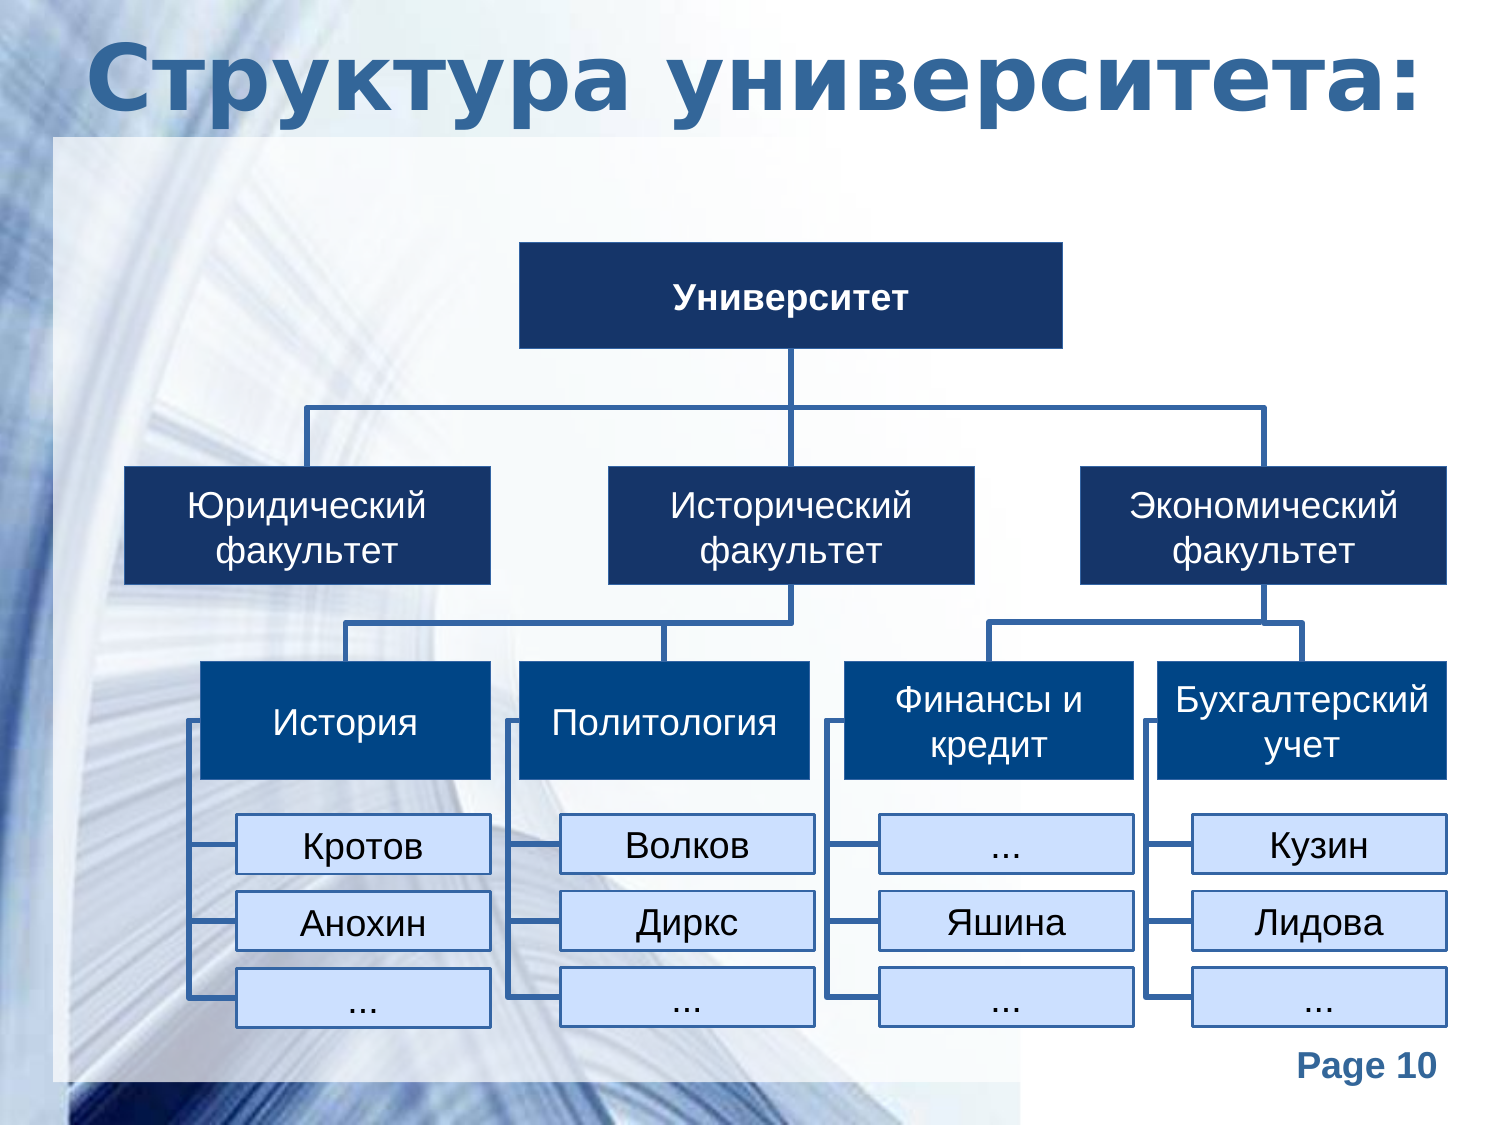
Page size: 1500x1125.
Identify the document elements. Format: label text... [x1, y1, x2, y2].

text_box Экономический факультет [1080, 466, 1447, 585]
text_box Яшина [879, 891, 1134, 951]
text_box Юридический факультет [124, 466, 491, 585]
text_box Кузин [1192, 814, 1447, 874]
text_box ... [1192, 967, 1447, 1027]
text_box ... [236, 968, 491, 1028]
text_box ... [560, 967, 815, 1027]
text_box Кротов [236, 814, 491, 875]
text_box ... [879, 967, 1134, 1027]
text_box Волков [560, 814, 815, 874]
text_box Лидова [1192, 891, 1447, 951]
text_box Политология [519, 661, 810, 780]
text_box Анохин [236, 891, 491, 951]
text_box Бухгалтерский учет [1157, 661, 1447, 780]
text_box Финансы и кредит [844, 661, 1134, 780]
text_box Диркс [560, 891, 815, 951]
text_box Структура университета: [70, 11, 1442, 217]
text_box Университет [519, 242, 1063, 349]
text_box Исторический факультет [608, 466, 975, 585]
text_box ... [879, 814, 1134, 874]
picture [0, 0, 1500, 1125]
text_box История [200, 661, 491, 780]
